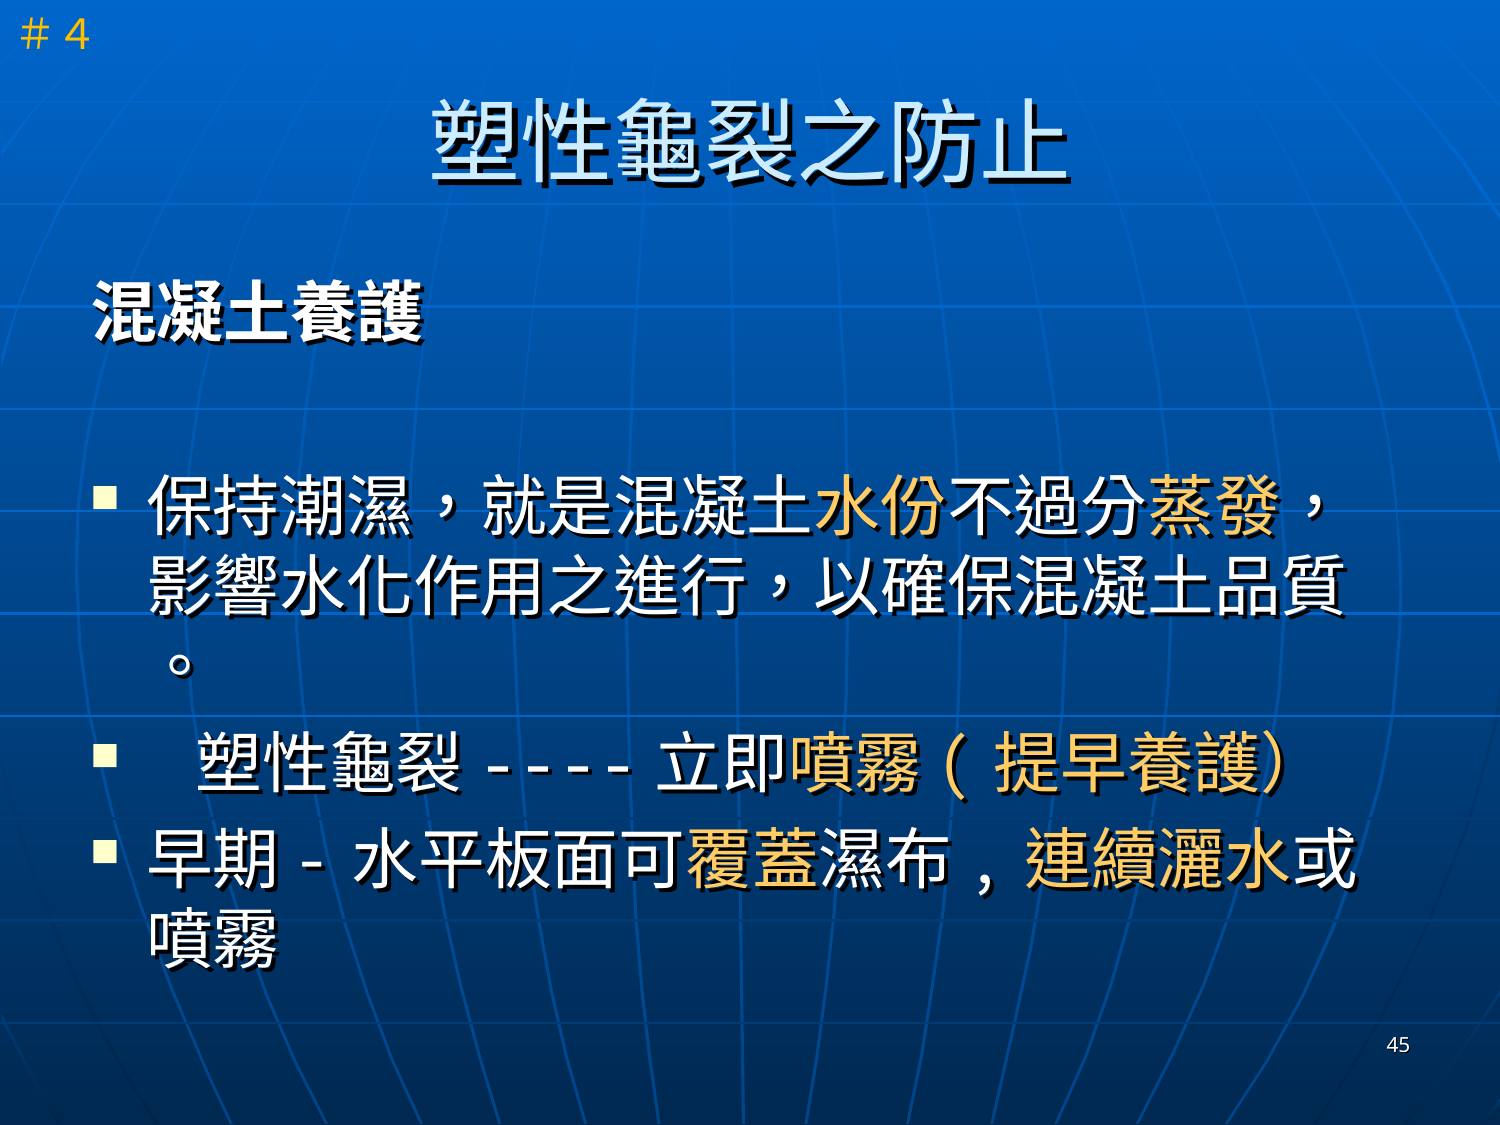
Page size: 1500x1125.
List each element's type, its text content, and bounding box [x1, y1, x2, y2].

title 塑性龜裂之防止 [75, 45, 1426, 233]
list 混凝土養護 保持潮濕，就是混凝土水份不過分蒸發，影響水化作用之進行，以確保混凝土品質。 塑性龜裂----立即噴霧(提早養護） 早期-水平板面可覆蓋濕布,連續灑水或噴霧 [75, 262, 1426, 1006]
text_box <編號> [1074, 1024, 1426, 1100]
text_box ＃４ [0, 0, 114, 66]
